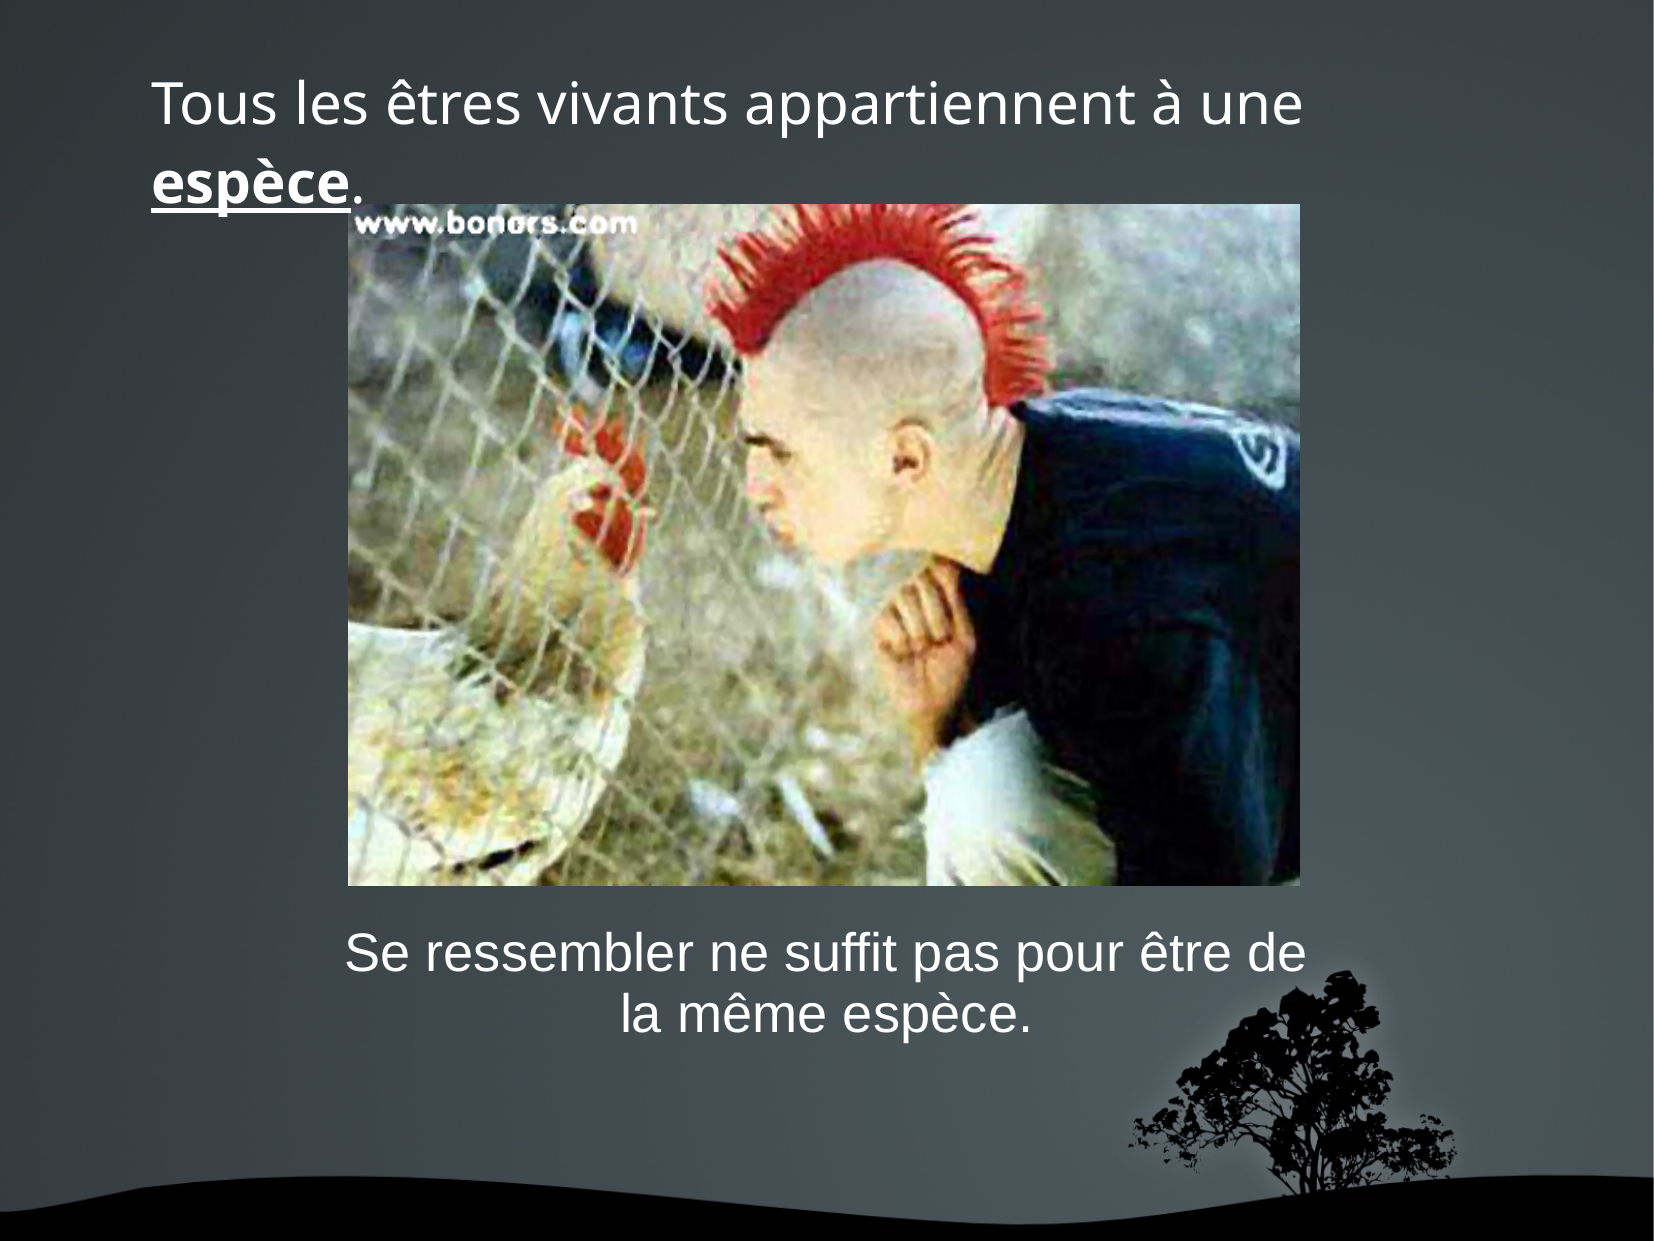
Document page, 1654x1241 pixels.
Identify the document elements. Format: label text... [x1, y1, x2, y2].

text_box Se ressembler ne suffit pas pour être de la même espèce. [324, 915, 1329, 1052]
picture [0, 0, 1654, 1241]
text_box Tous les êtres vivants appartiennent à une espèce. [136, 55, 1532, 152]
